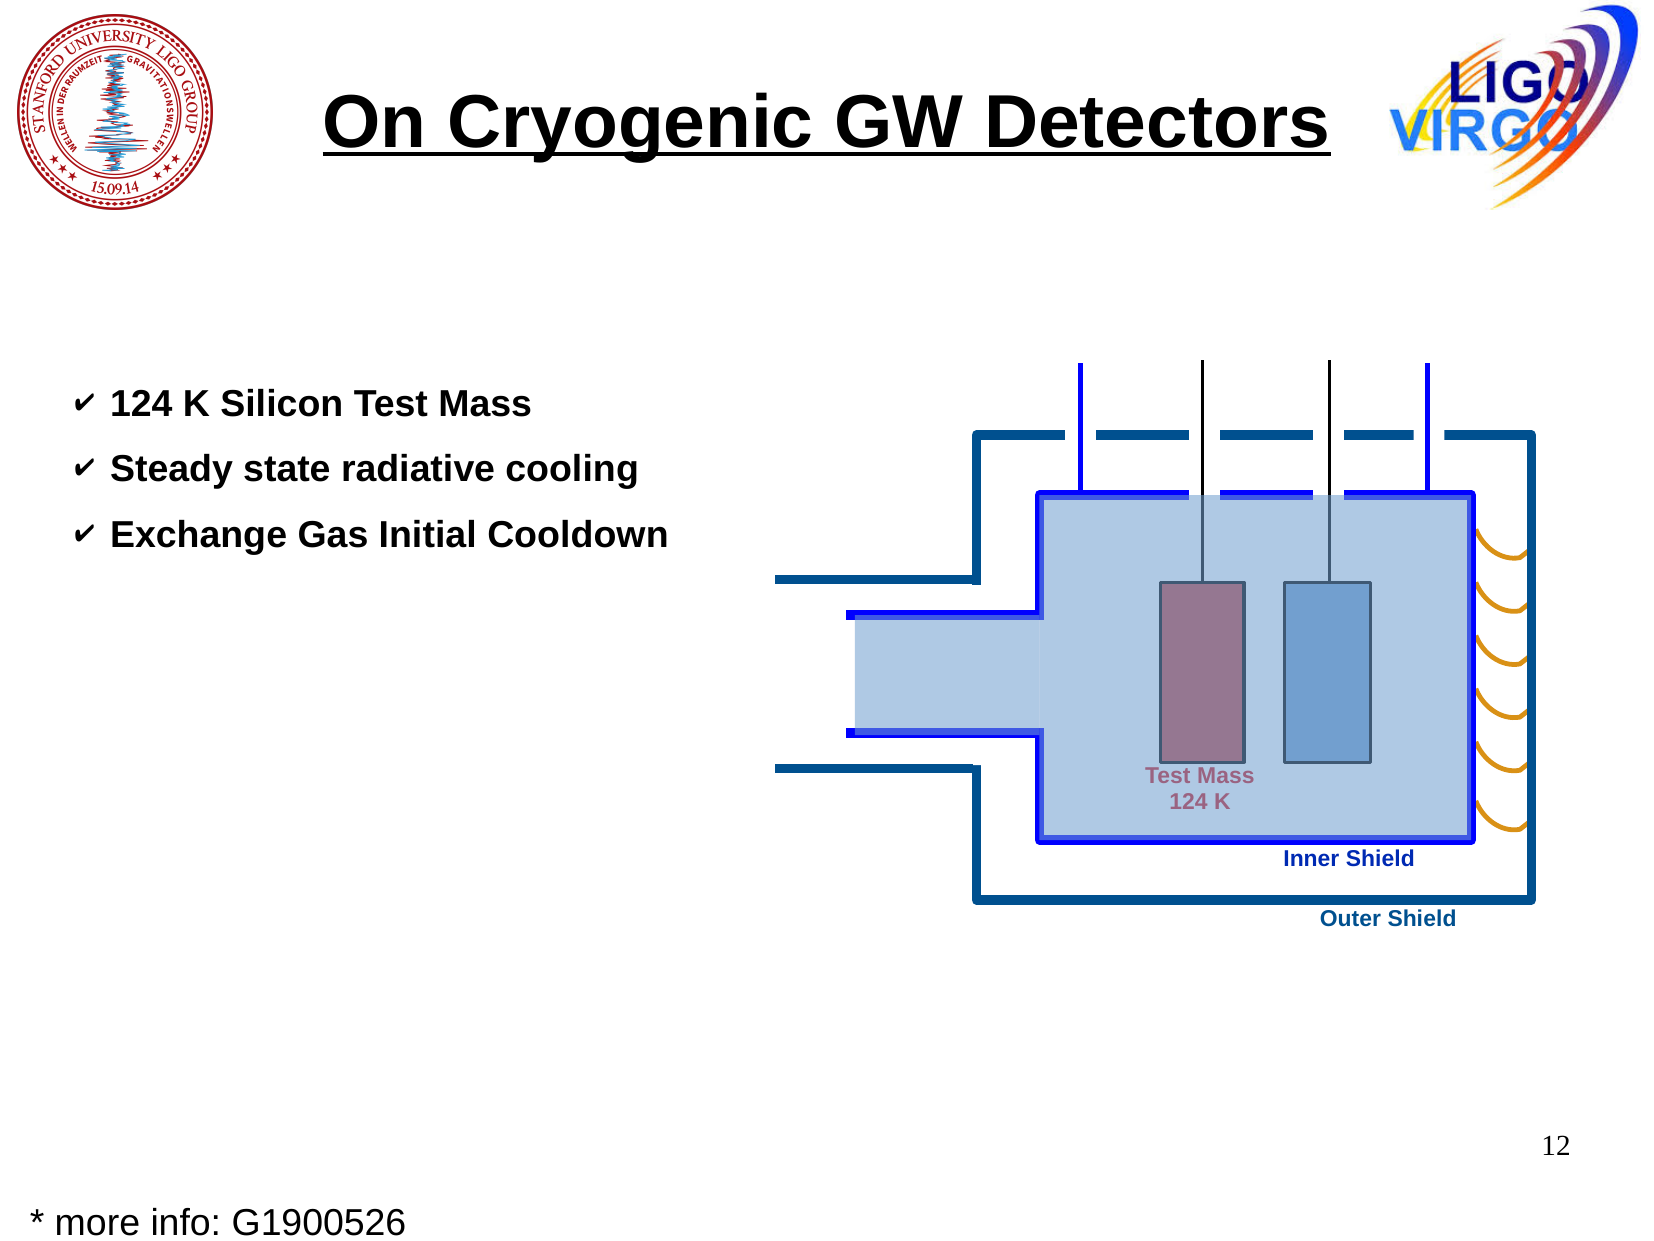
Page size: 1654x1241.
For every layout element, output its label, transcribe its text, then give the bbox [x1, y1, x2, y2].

text_box 124 K Silicon Test Mass Steady state radiative cooling Exchange Gas Initial Cooldown [60, 374, 762, 563]
text_box [735, 396, 1472, 841]
text_box Outer Shield [1305, 898, 1486, 940]
picture [17, 14, 213, 210]
text_box [1065, 307, 1096, 488]
text_box Inner Shield [1268, 838, 1509, 879]
text_box * more info: G1900526 [15, 1193, 586, 1241]
picture [1372, 0, 1654, 210]
title On Cryogenic GW Detectors [82, 17, 1571, 226]
text_box [1413, 307, 1445, 488]
